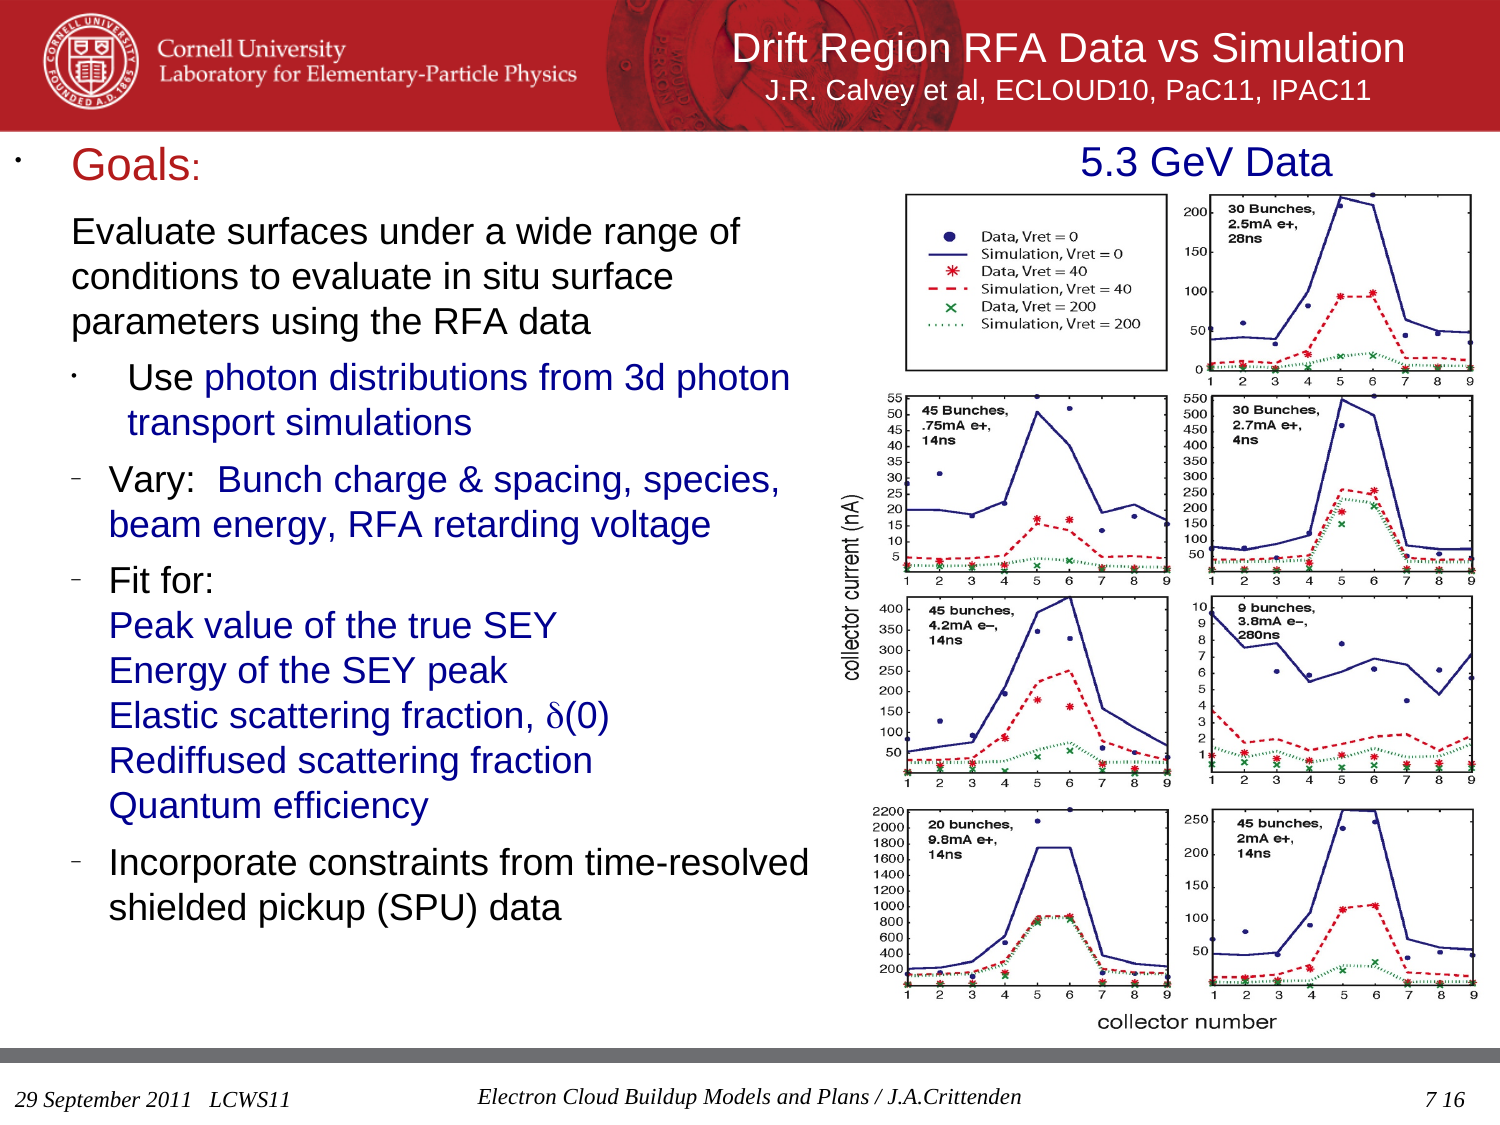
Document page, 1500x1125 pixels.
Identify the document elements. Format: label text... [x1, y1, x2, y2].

picture [850, 128, 1500, 132]
list Goals: Evaluate surfaces under a wide range of conditions to evaluate in situ surface parameters using the RFA data Use photon distributions from 3d photon transport simulations Vary: Bunch charge & spacing, species, beam energy, RFA retarding voltage Fit for: Peak value of the true SEY Energy of the SEY peak Elastic scattering fraction, d(0) Rediffused scattering fraction Quantum efficiency Incorporate constraints from time-resolved shielded pickup (SPU) data [0, 127, 850, 1125]
title Drift Region RFA Data vs Simulation J.R. Calvey et al, ECLOUD10, PaC11, IPAC11 [637, 0, 1500, 128]
text_box 5.3 GeV Data [1080, 135, 1334, 186]
picture [0, 0, 637, 127]
picture [825, 187, 1497, 1043]
